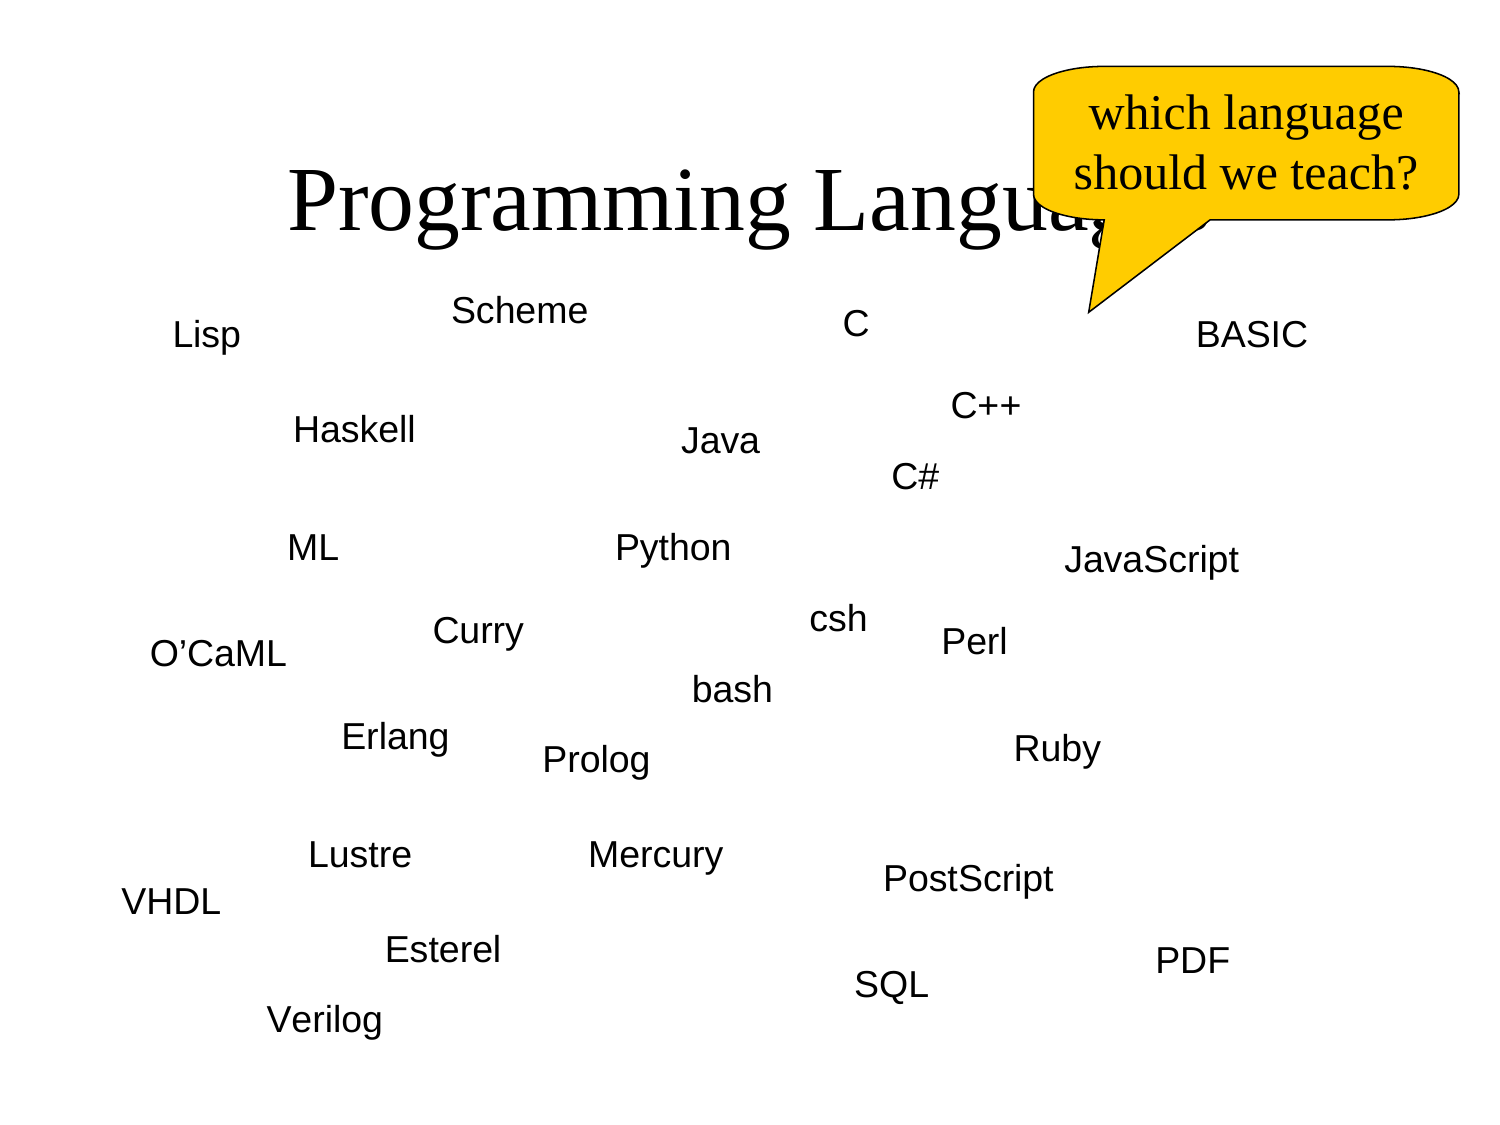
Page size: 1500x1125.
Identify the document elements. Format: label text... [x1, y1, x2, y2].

text_box C++ [927, 373, 1046, 434]
text_box Lustre [265, 822, 455, 883]
text_box Python [596, 515, 751, 576]
text_box ML [253, 515, 373, 576]
text_box csh [761, 586, 916, 647]
text_box PDF [1080, 928, 1306, 990]
text_box Scheme [430, 278, 609, 340]
text_box O’CaML [123, 621, 313, 683]
title Programming Languages [112, 99, 1104, 288]
text_box Perl [915, 609, 1034, 671]
text_box SQL [797, 952, 987, 1013]
text_box Esterel [348, 916, 538, 978]
text_box which language should we teach? [1033, 66, 1459, 313]
text_box Haskell [230, 397, 479, 458]
text_box BASIC [1163, 302, 1341, 364]
text_box Erlang [301, 704, 491, 765]
text_box Lisp [147, 302, 266, 364]
text_box Mercury [572, 822, 739, 883]
title Programming Languages [1122, 220, 1388, 288]
text_box VHDL [76, 869, 266, 930]
text_box Java [643, 408, 798, 470]
text_box JavaScript [1045, 527, 1259, 588]
text_box C# [856, 444, 975, 505]
text_box Prolog [513, 727, 680, 789]
text_box Verilog [230, 987, 420, 1049]
text_box PostScript [856, 846, 1081, 907]
text_box Ruby [998, 716, 1117, 777]
text_box Curry [395, 597, 562, 659]
text_box C [797, 290, 916, 352]
text_box bash [655, 656, 810, 718]
